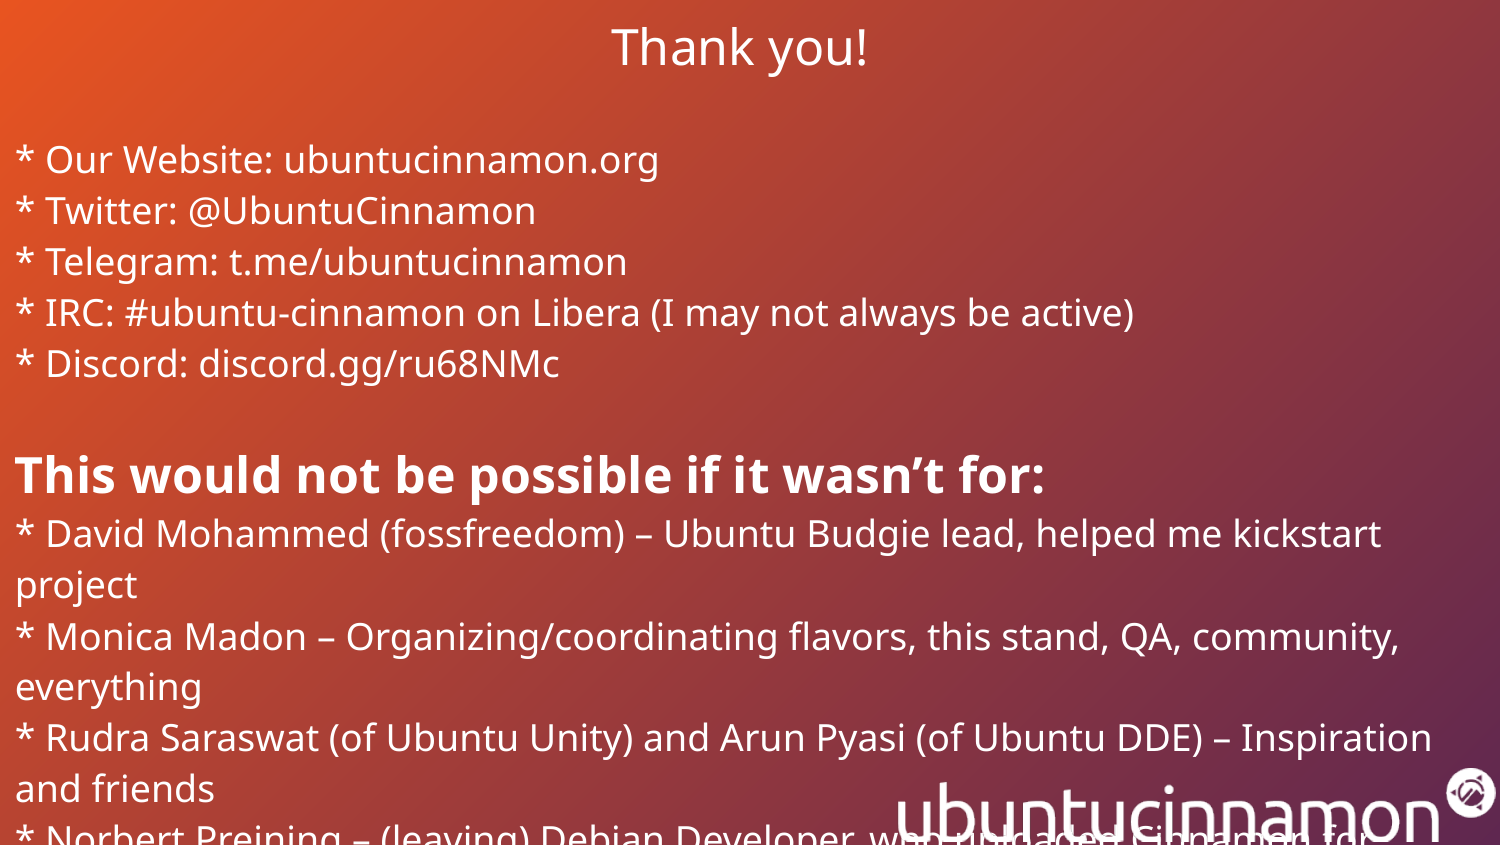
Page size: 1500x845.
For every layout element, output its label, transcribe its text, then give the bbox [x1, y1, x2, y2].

title Thank you! [583, 0, 1500, 75]
text_box * Our Website: ubuntucinnamon.org * Twitter: @UbuntuCinnamon * Telegram: t.me/ubuntucinnamon * IRC: #ubuntu-cinnamon on Libera (I may not always be active) * Discord: discord.gg/ru68NMc This would not be possible if it wasn’t for: * David Mohammed (fossfreedom) – Ubuntu Budgie lead, helped me kickstart project * Monica Madon – Organizing/coordinating flavors, this stand, QA, community, everything * Rudra Saraswat (of Ubuntu Unity) and Arun Pyasi (of Ubuntu DDE) – Inspiration and friends * Norbert Preining – (leaving) Debian Developer, who uploaded Cinnamon for Debian * Christoph Martin – Current Debian Developer for Cinnamon packages * You! [0, 75, 1500, 777]
picture [862, 768, 1496, 842]
